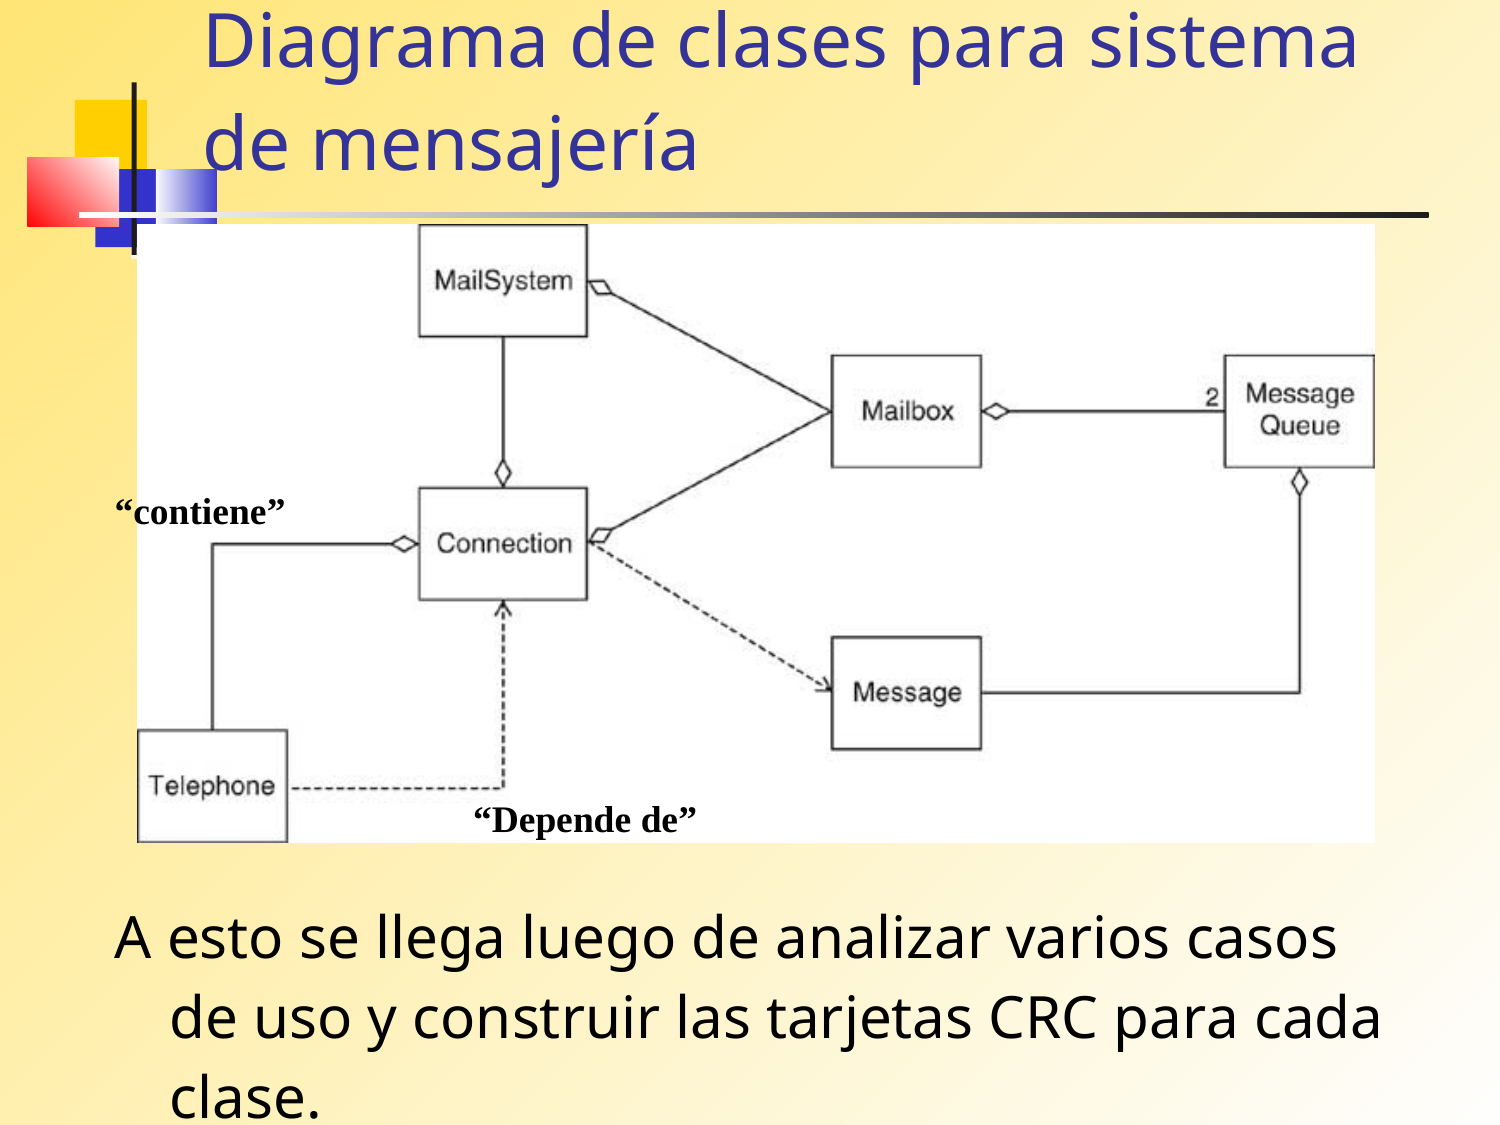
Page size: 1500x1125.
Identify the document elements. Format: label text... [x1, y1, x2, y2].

text_box “contiene” [99, 479, 301, 541]
text_box “Depende de” [458, 786, 712, 848]
list A esto se llega luego de analizar varios casos de uso y construir las tarjetas CRC para cada clase. [99, 887, 1425, 1116]
picture [137, 224, 1375, 843]
title Diagrama de clases para sistema de mensajería [187, 3, 1466, 201]
